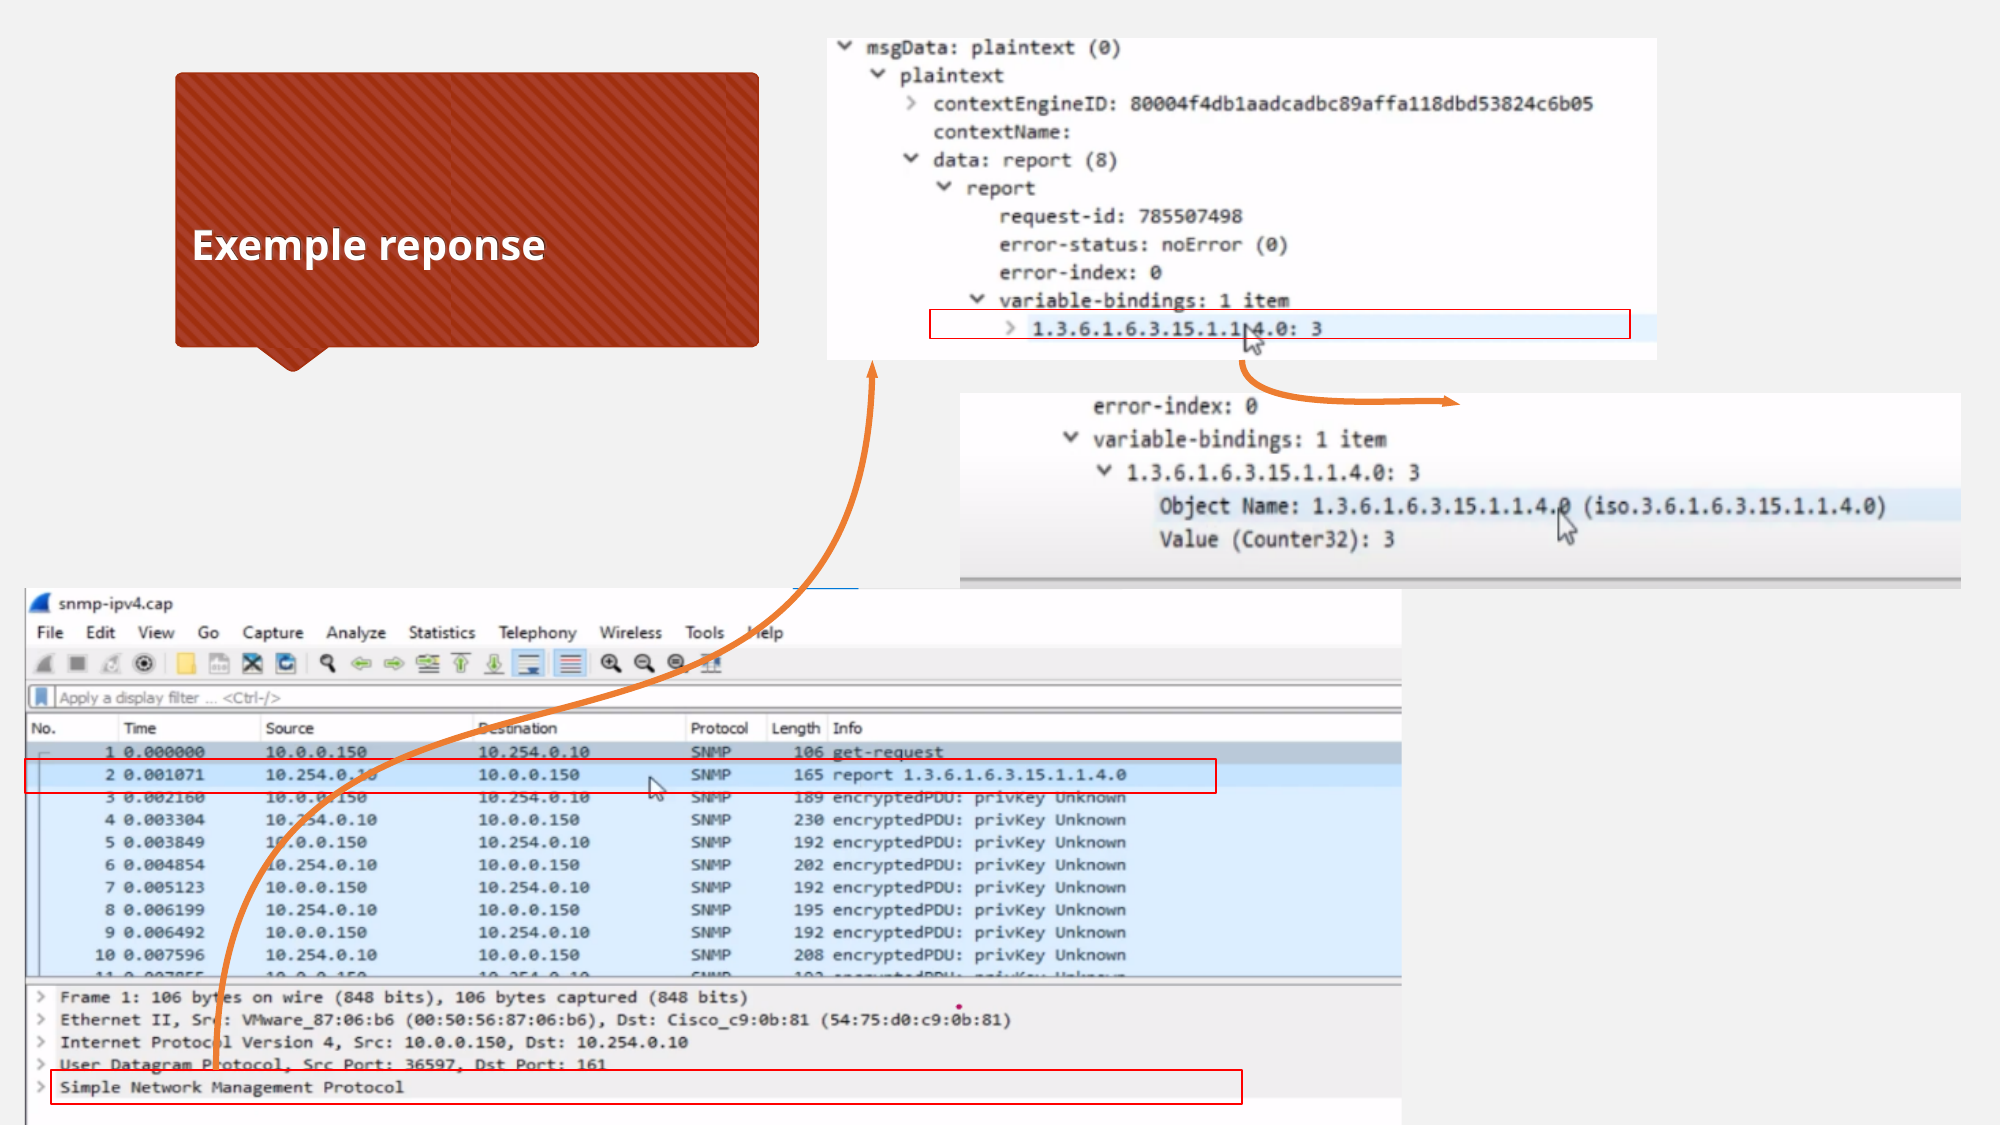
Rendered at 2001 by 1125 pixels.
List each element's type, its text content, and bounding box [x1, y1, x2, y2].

picture [827, 38, 1657, 361]
picture [26, 760, 387, 792]
picture [24, 588, 797, 758]
picture [347, 760, 1215, 792]
picture [52, 1071, 1241, 1103]
title Exemple reponse [176, 73, 758, 326]
picture [24, 394, 1961, 1125]
